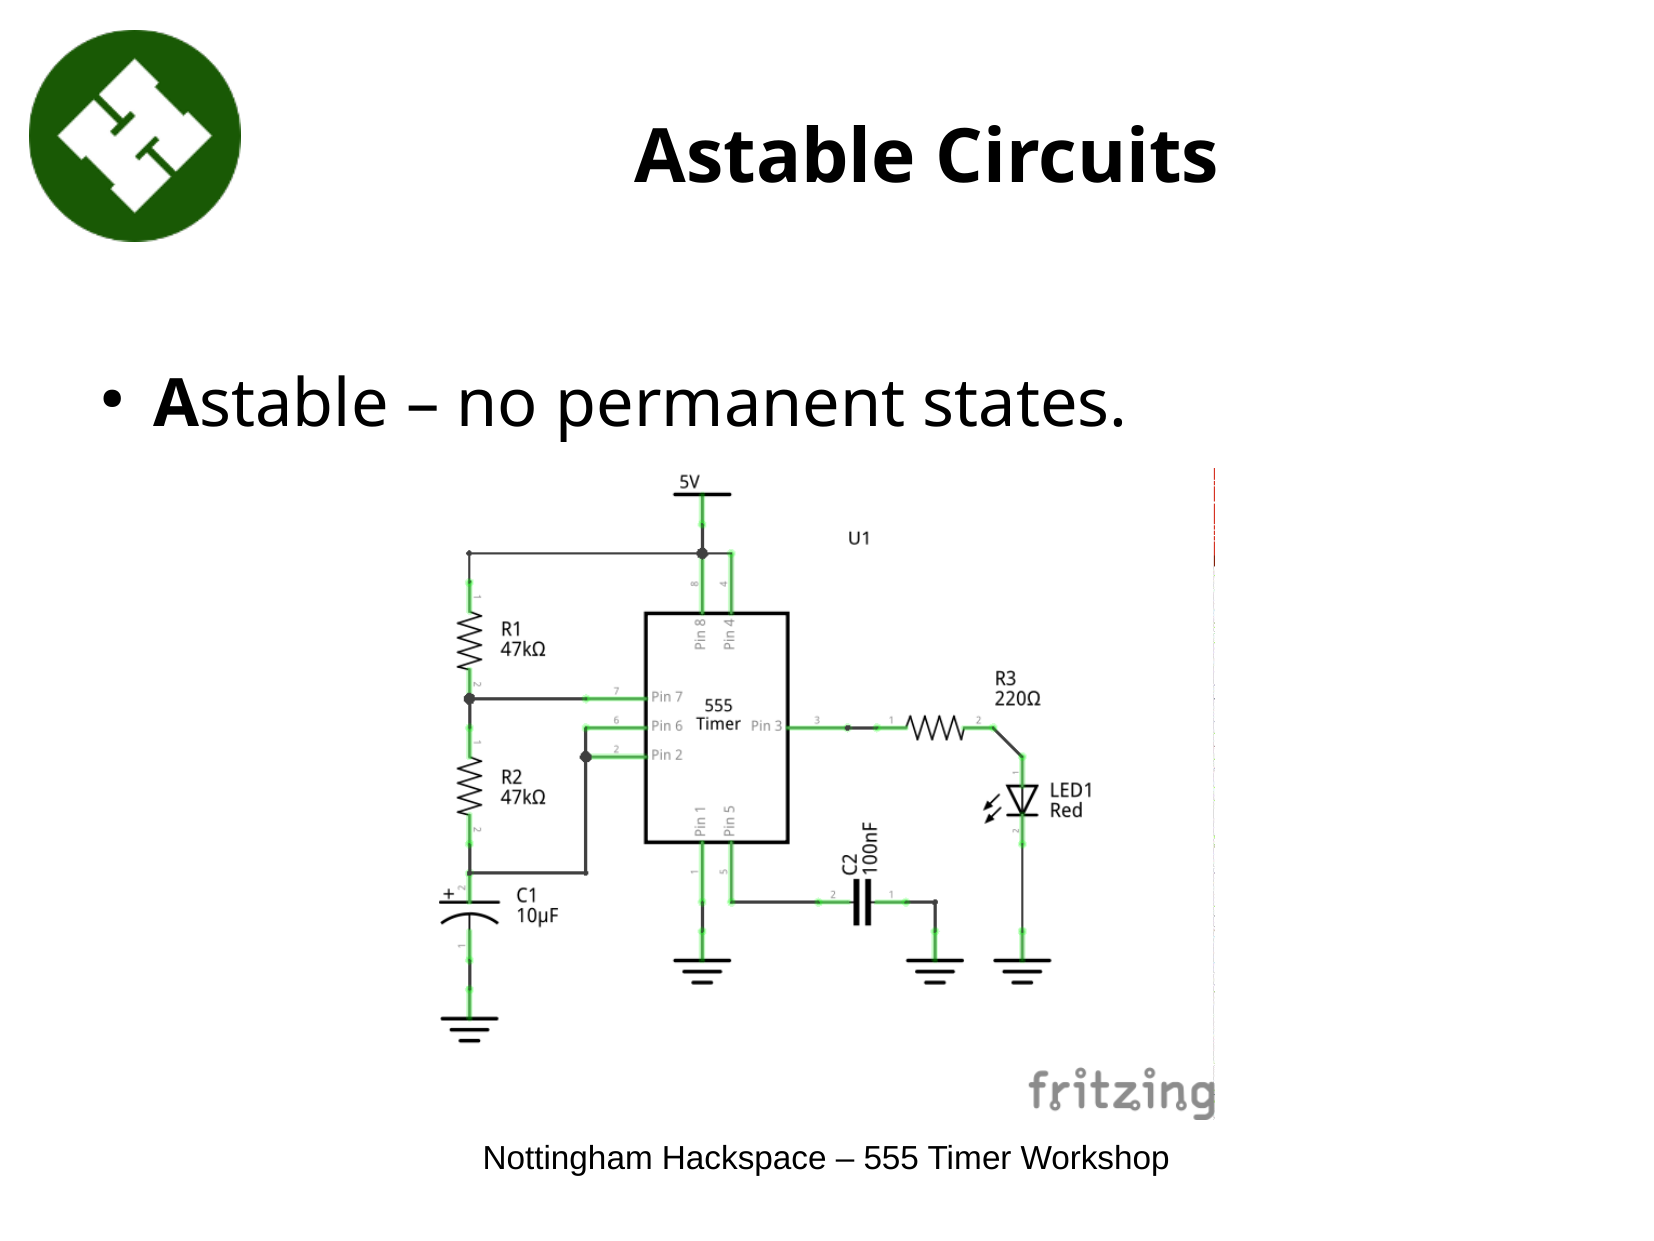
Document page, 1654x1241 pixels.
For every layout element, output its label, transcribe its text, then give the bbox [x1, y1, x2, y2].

picture [439, 468, 1215, 1120]
title Astable Circuits [283, 49, 1571, 257]
list Astable – no permanent states. [82, 355, 1571, 928]
picture [29, 30, 241, 242]
